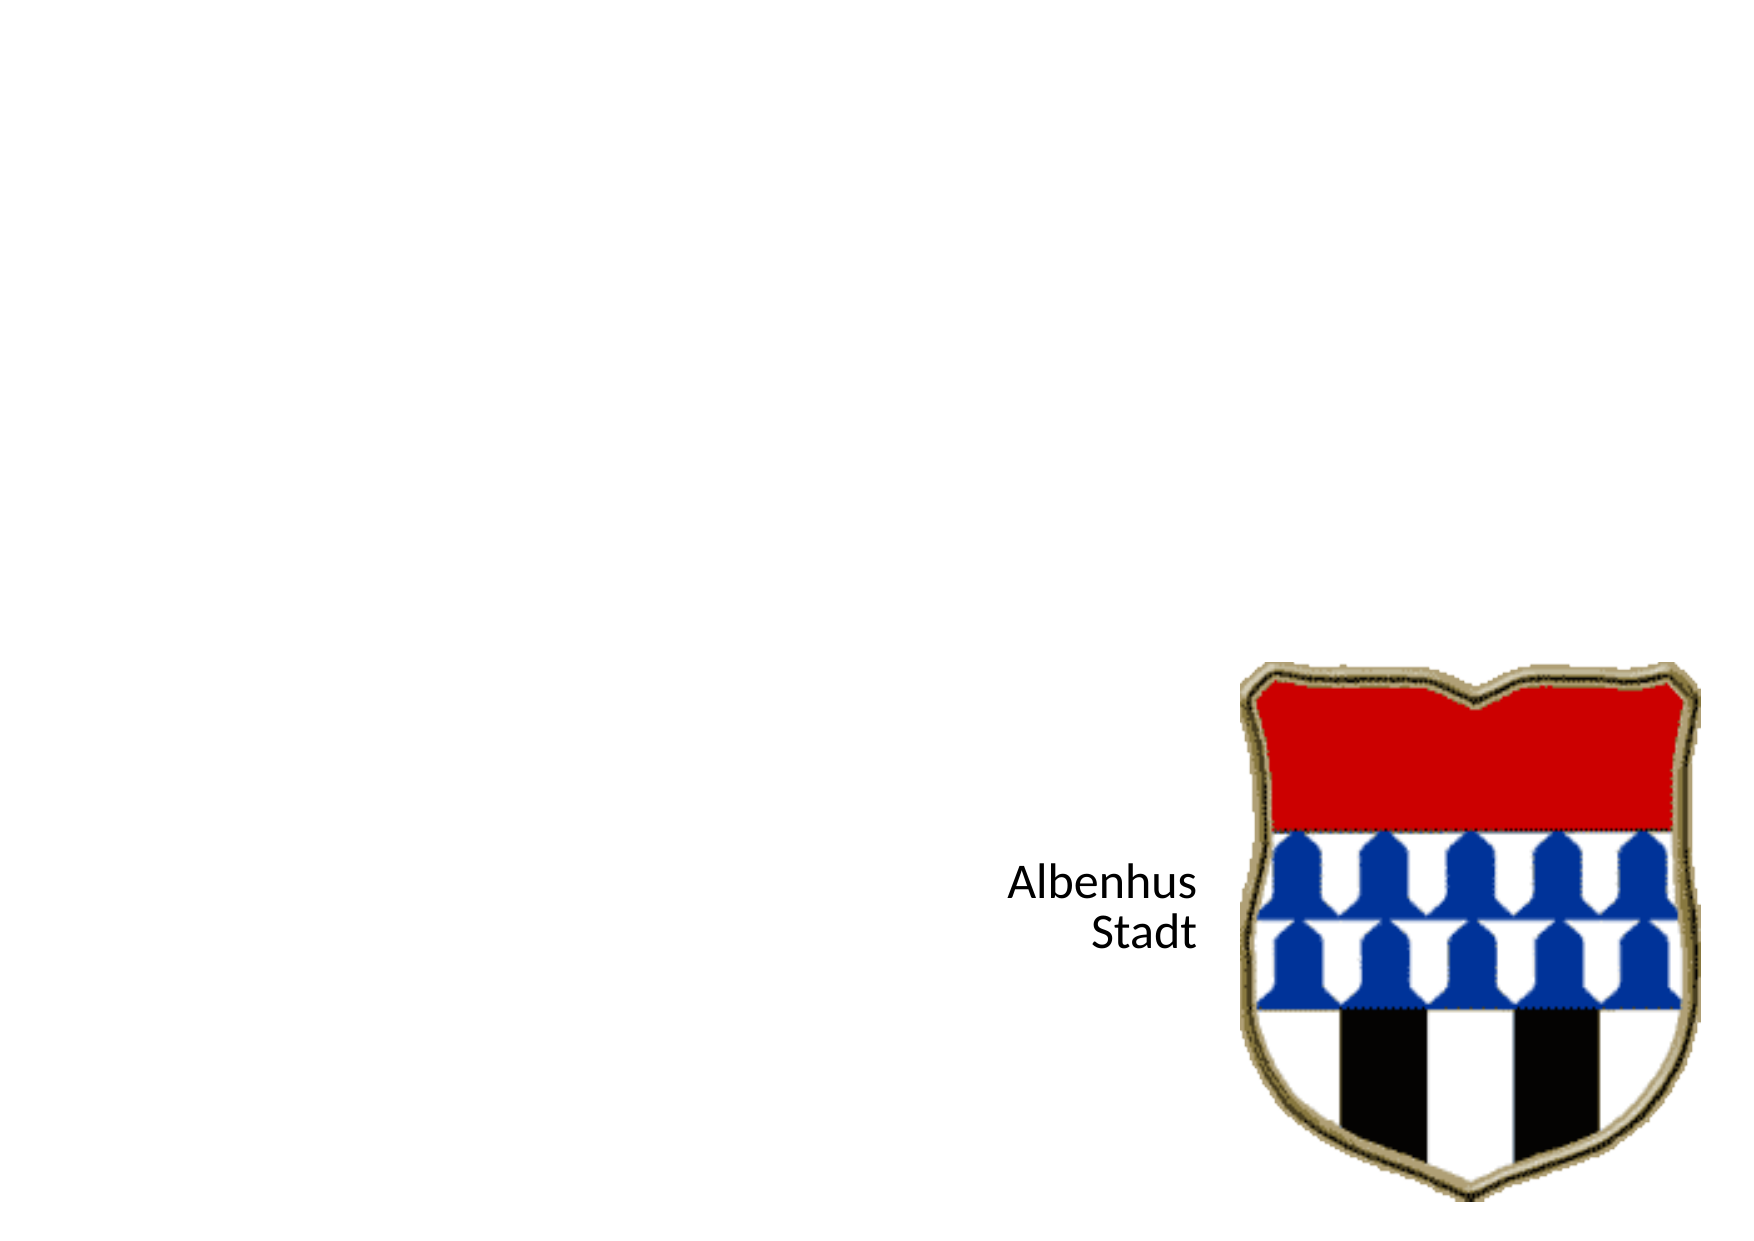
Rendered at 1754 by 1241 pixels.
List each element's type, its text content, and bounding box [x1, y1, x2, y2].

text_box Albenhus Stadt [992, 853, 1213, 969]
picture [1240, 662, 1701, 1202]
